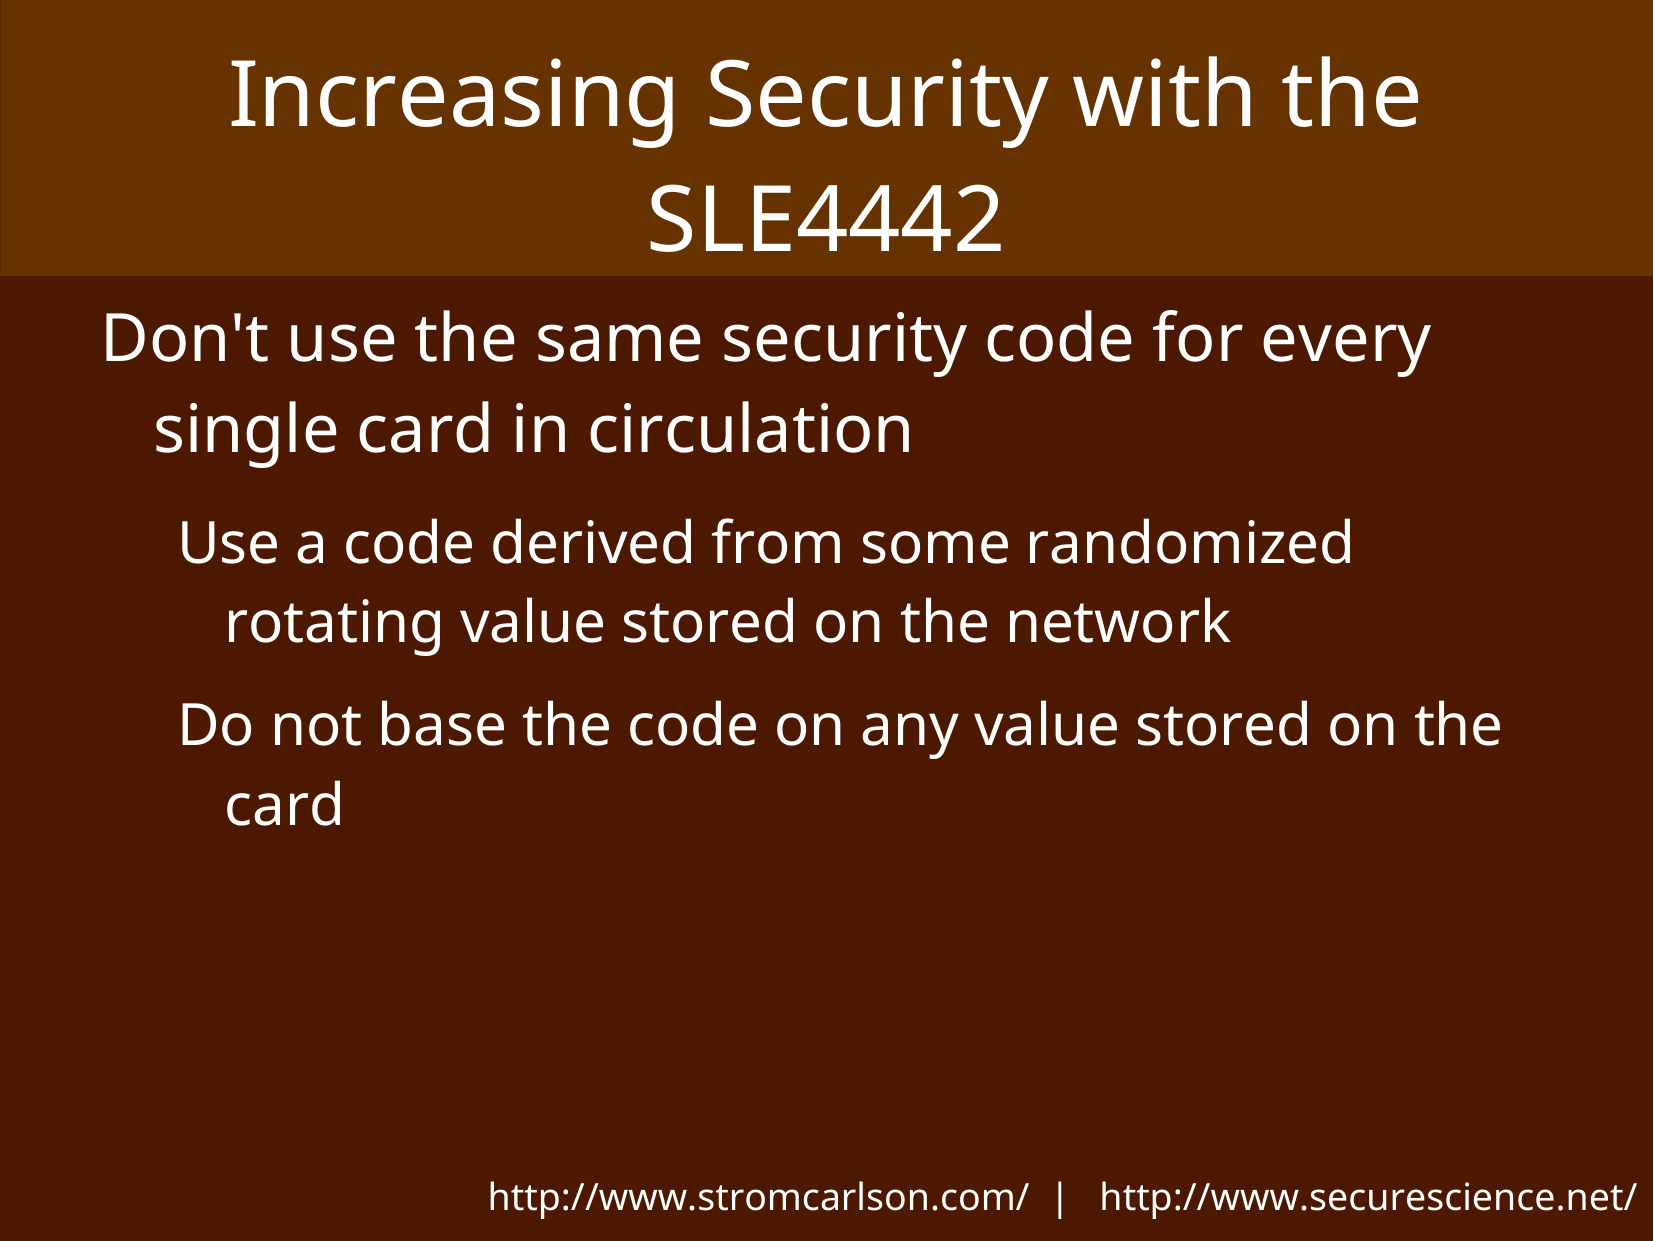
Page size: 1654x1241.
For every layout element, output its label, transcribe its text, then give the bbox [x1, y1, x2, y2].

list Don't use the same security code for every single card in circulation Use a code derived from some randomized rotating value stored on the network Do not base the code on any value stored on the card [82, 290, 1571, 1109]
title Increasing Security with the SLE4442 [82, 49, 1571, 257]
